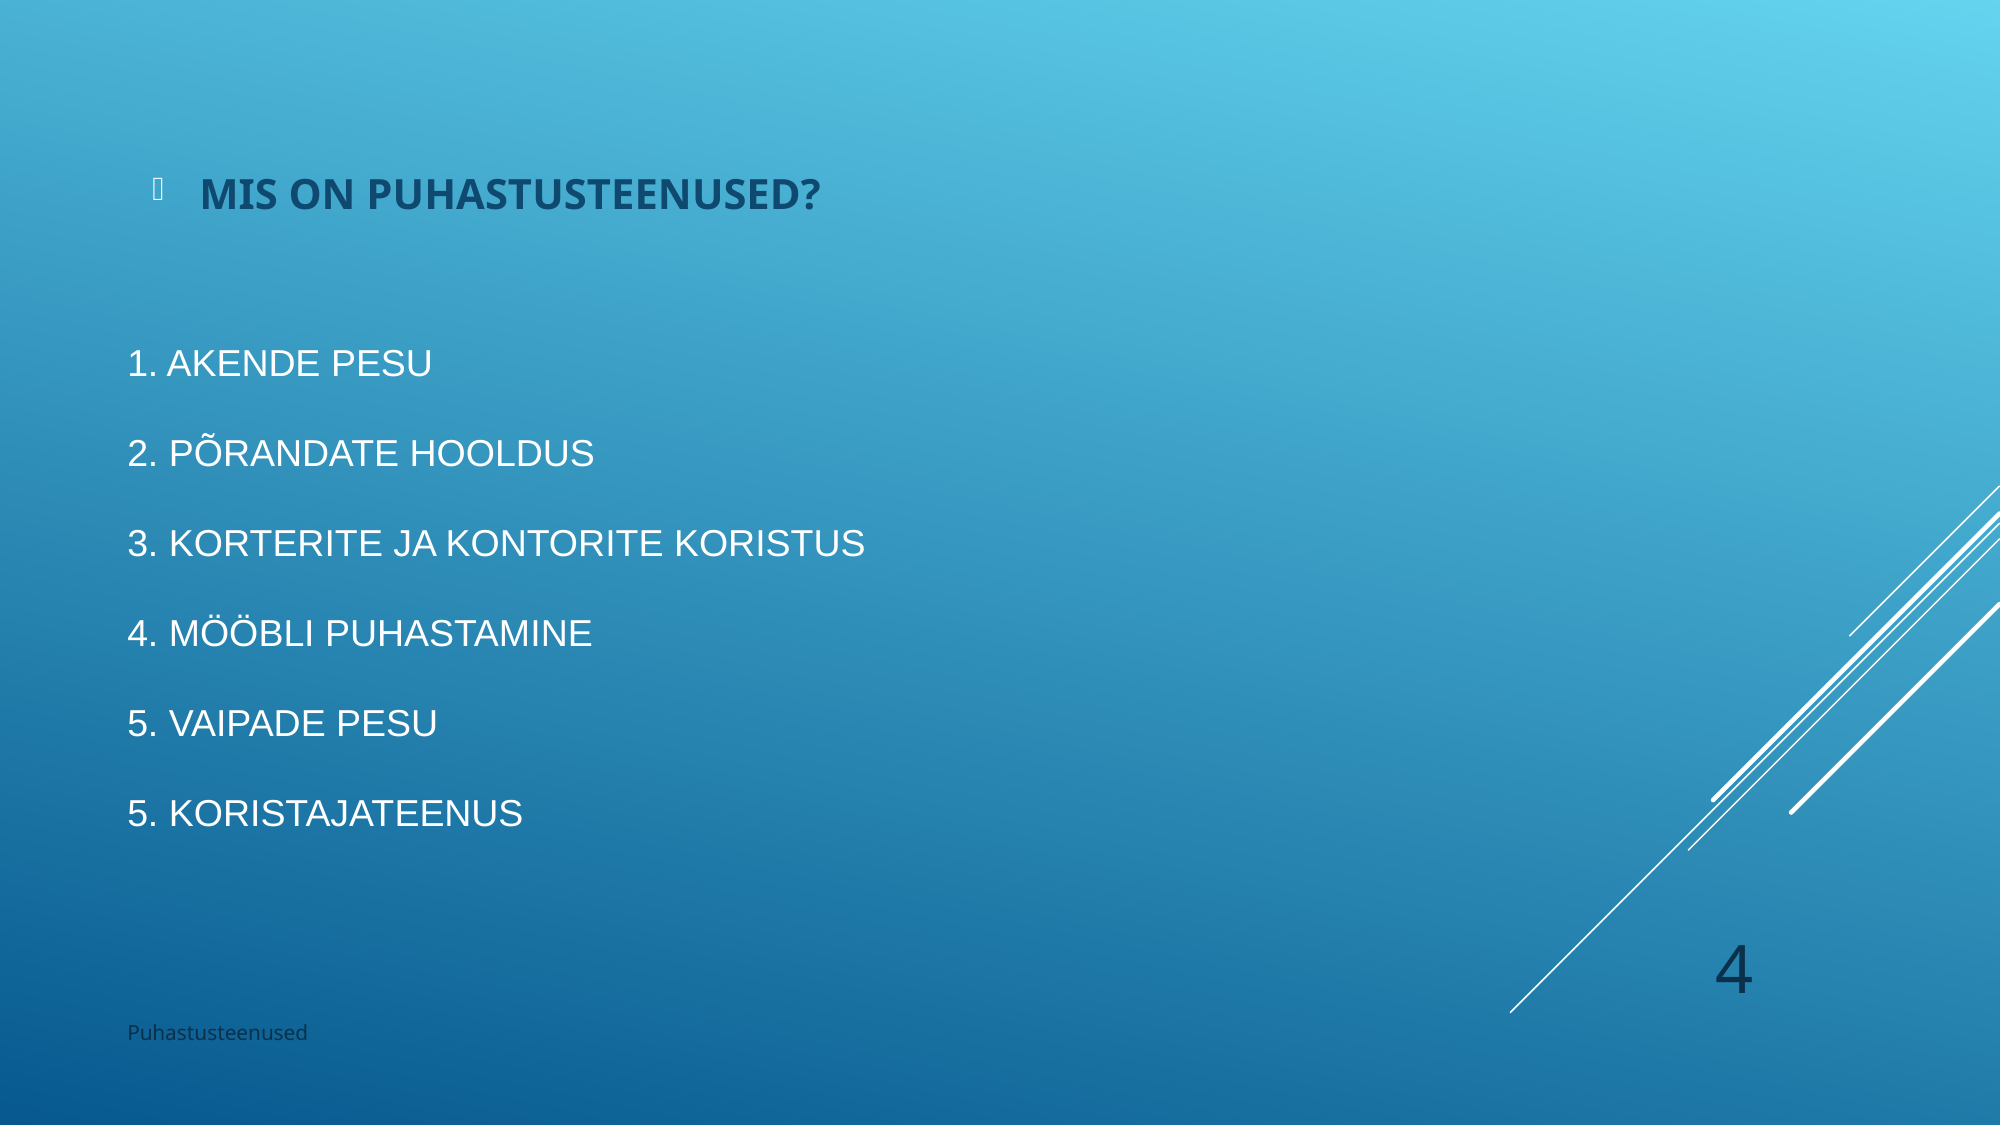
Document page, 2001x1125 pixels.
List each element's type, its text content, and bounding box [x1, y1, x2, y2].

text_box [1700, 915, 1888, 1026]
text_box Puhastusteenused [112, 1012, 1350, 1073]
title 1. AKENDE PESU 2. PÕRANDATE HOOLDUS 3. KORTERITE JA KONTORITE KORISTUS 4. MÖÖBLI PUHASTAMINE 5. VAIPADE PESU 5. KORISTAJATEENUS [112, 305, 1513, 1002]
list MIS ON PUHASTUSTEENUSED? [137, 17, 1538, 369]
